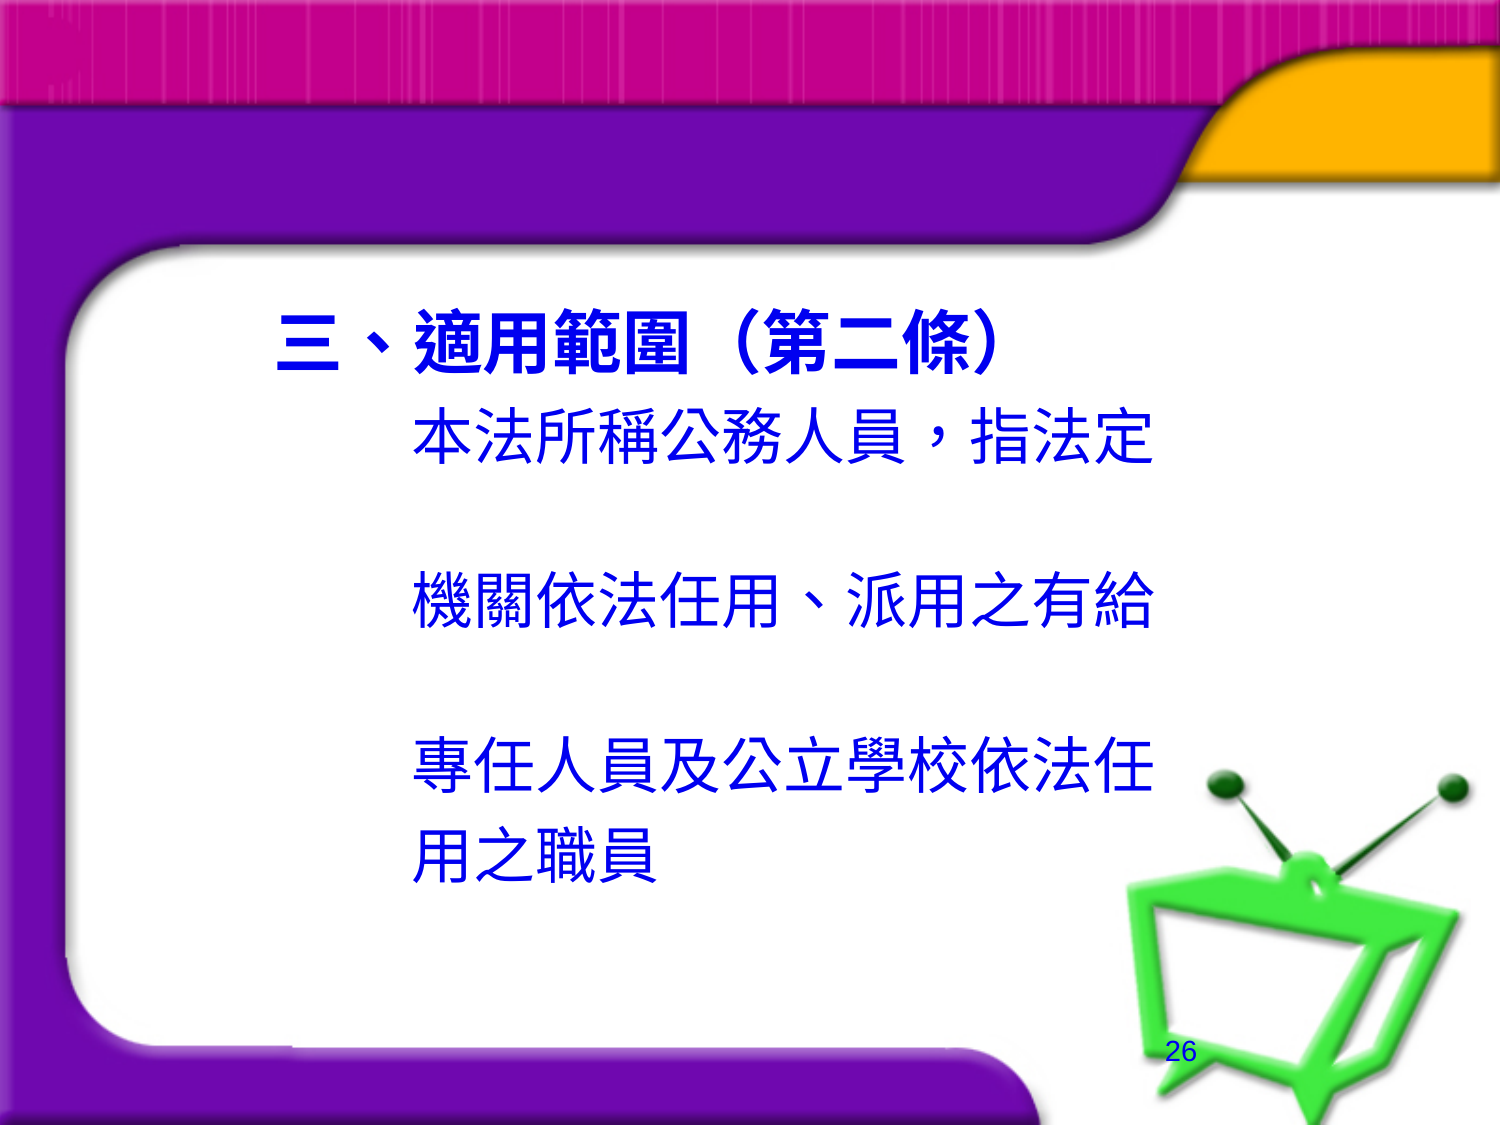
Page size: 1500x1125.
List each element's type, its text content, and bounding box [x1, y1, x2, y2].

list 三、適用範圍（第二條） 本法所稱公務人員，指法定 機關依法任用、派用之有給 專任人員及公立學校依法任 用之職員 [206, 290, 1176, 979]
text_box [1149, 1025, 1463, 1101]
